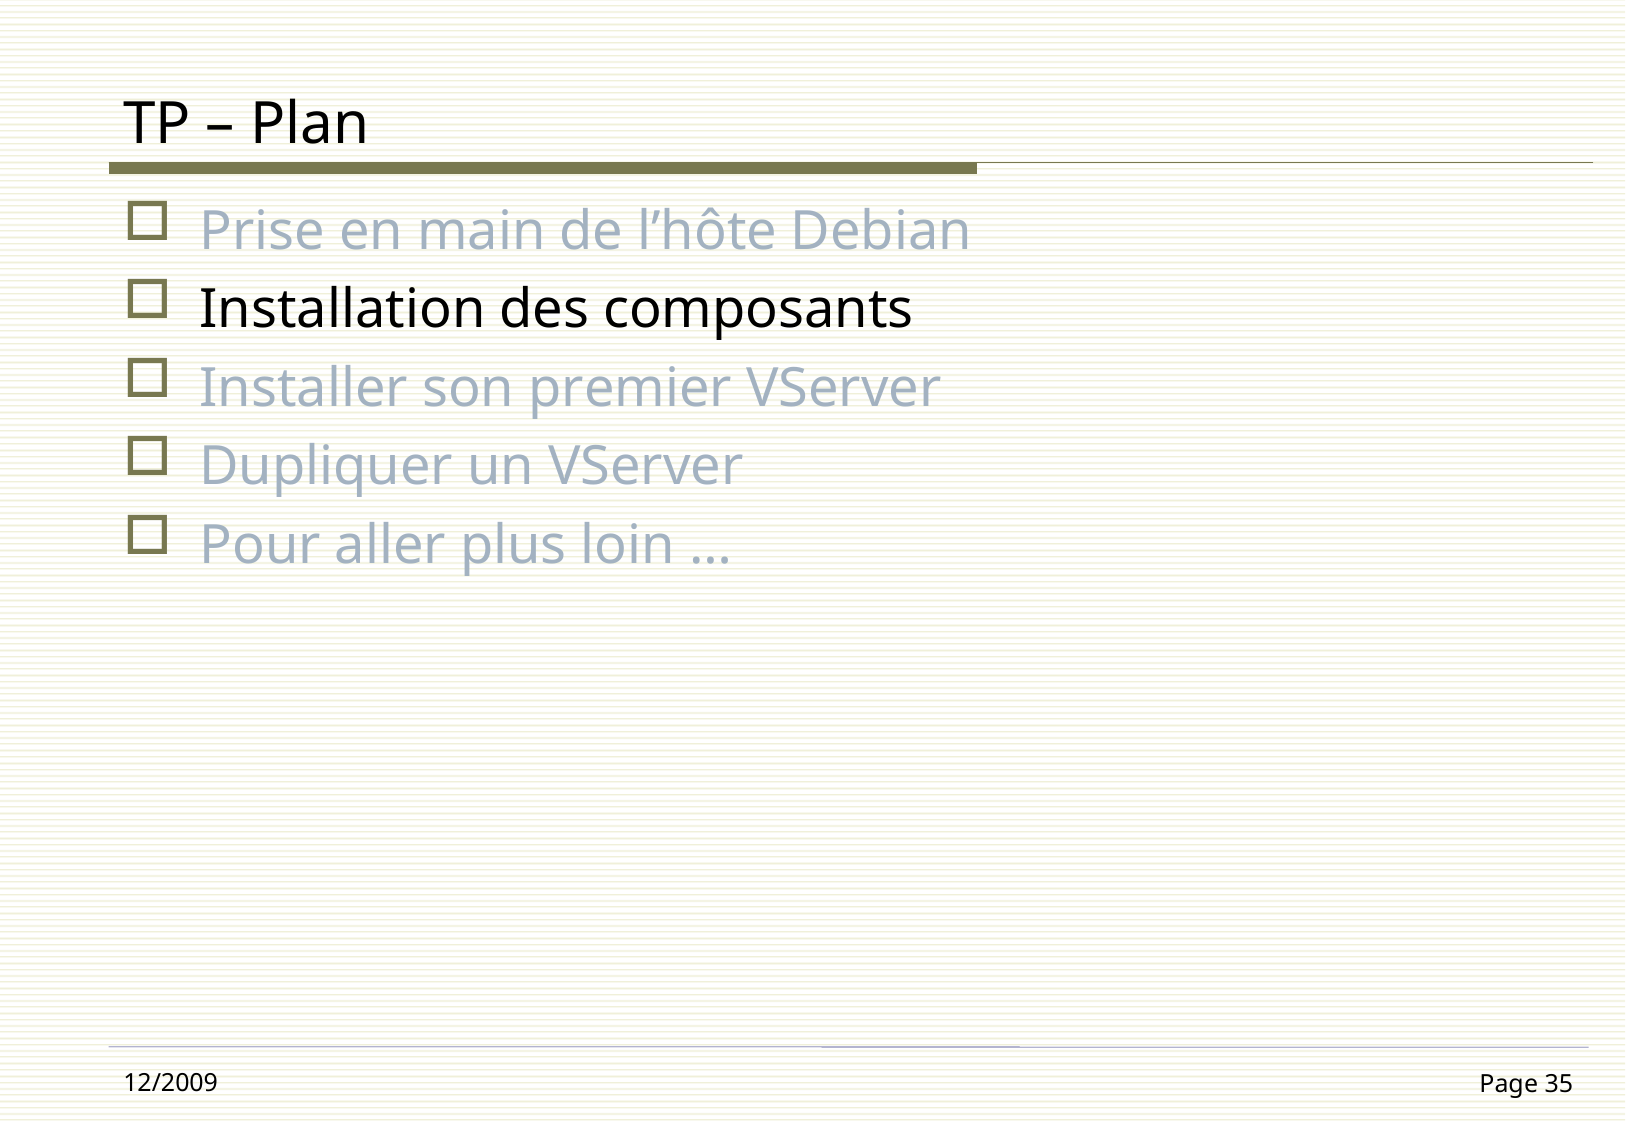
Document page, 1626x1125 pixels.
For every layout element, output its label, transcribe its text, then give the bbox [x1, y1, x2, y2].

title TP – Plan [108, 12, 1596, 163]
list Prise en main de l’hôte Debian Installation des composants Installer son premier VServer Dupliquer un VServer Pour aller plus loin … [108, 187, 1595, 1035]
picture [0, 0, 1626, 1125]
